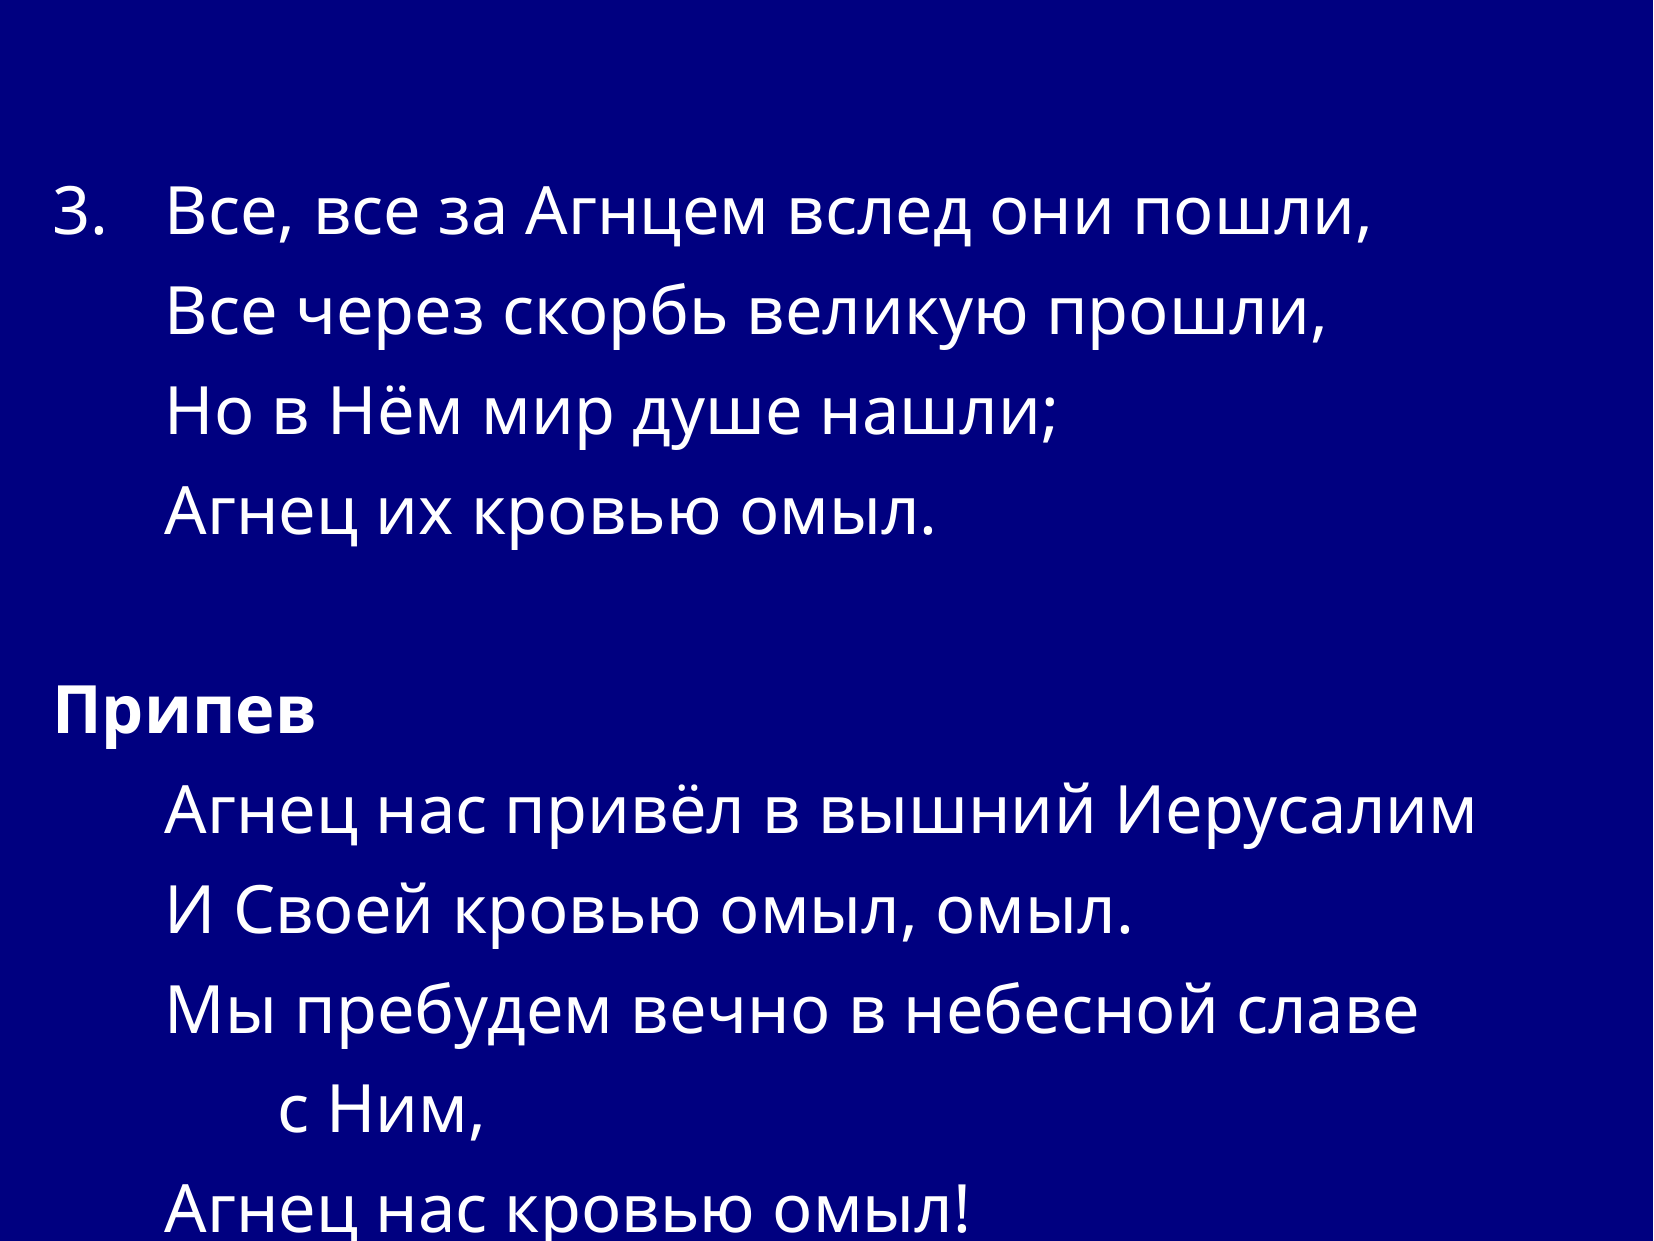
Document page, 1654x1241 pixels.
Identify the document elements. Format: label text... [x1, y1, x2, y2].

text_box 3. Все, все за Агнцем вслед они пошли, Все через скорбь великую прошли, Но в Нём мир душе нашли; Агнец их кровью омыл. Припев Агнец нас привёл в вышний Иерусалим И Своей кровью омыл, омыл. Мы пребудем вечно в небесной славе с Ним, Агнец нас кровью омыл! [37, 56, 1653, 1163]
